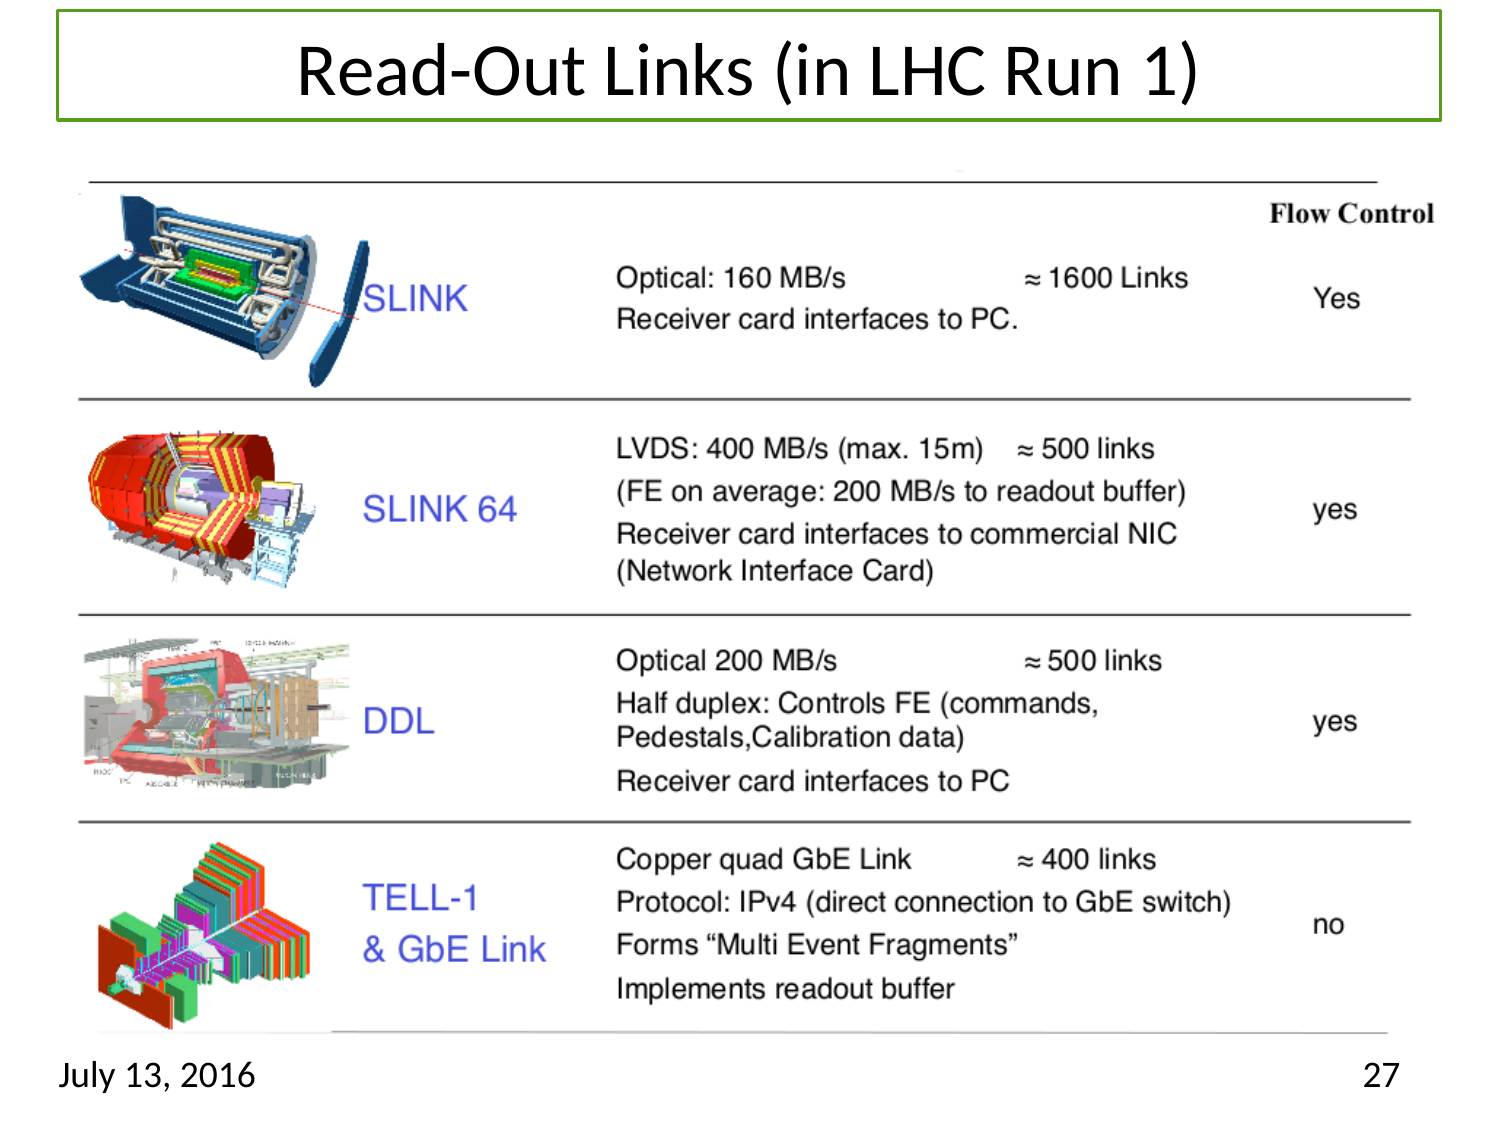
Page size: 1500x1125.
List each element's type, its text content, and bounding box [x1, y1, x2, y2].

title Read-Out Links (in LHC Run 1) [57, 10, 1441, 121]
picture [68, 170, 1463, 1037]
